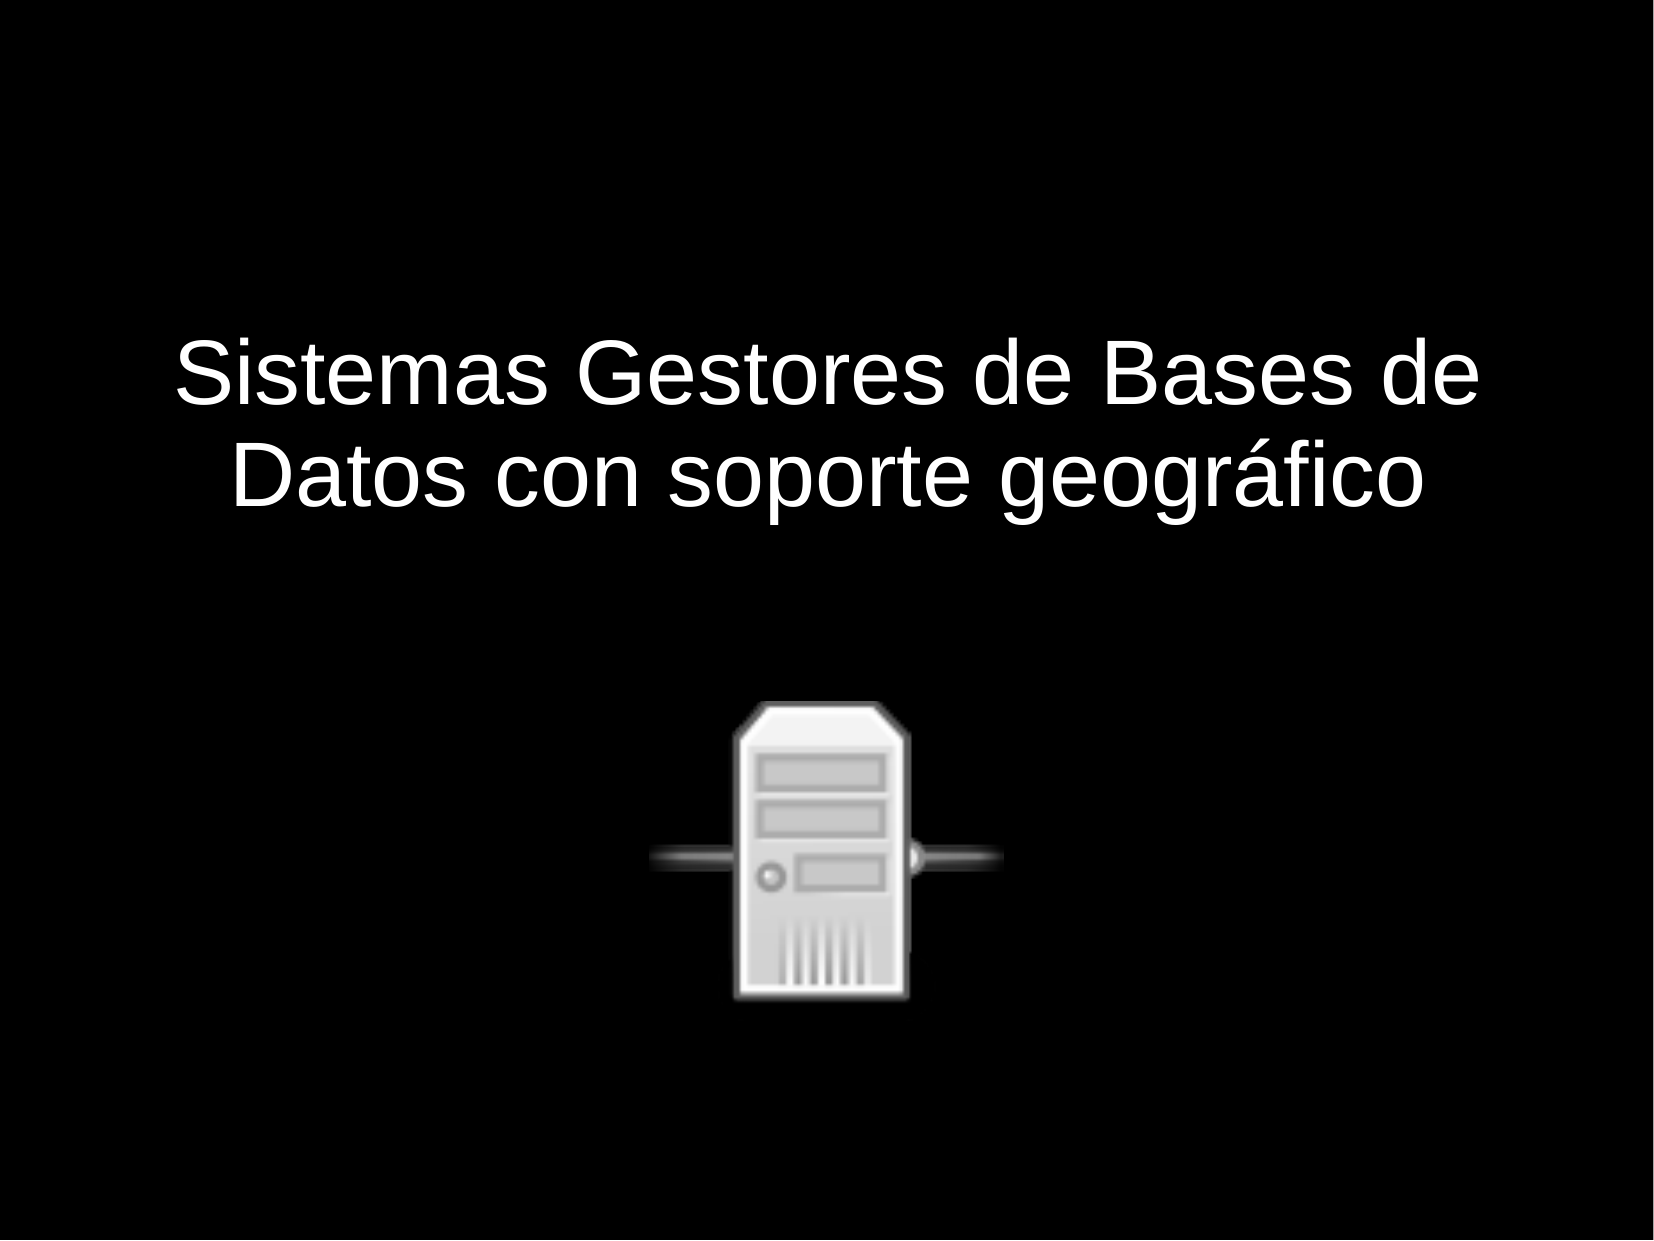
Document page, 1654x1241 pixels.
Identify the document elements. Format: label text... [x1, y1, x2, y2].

title Sistemas Gestores de Bases de Datos con soporte geográfico [84, 310, 1573, 537]
picture [649, 701, 1004, 1025]
